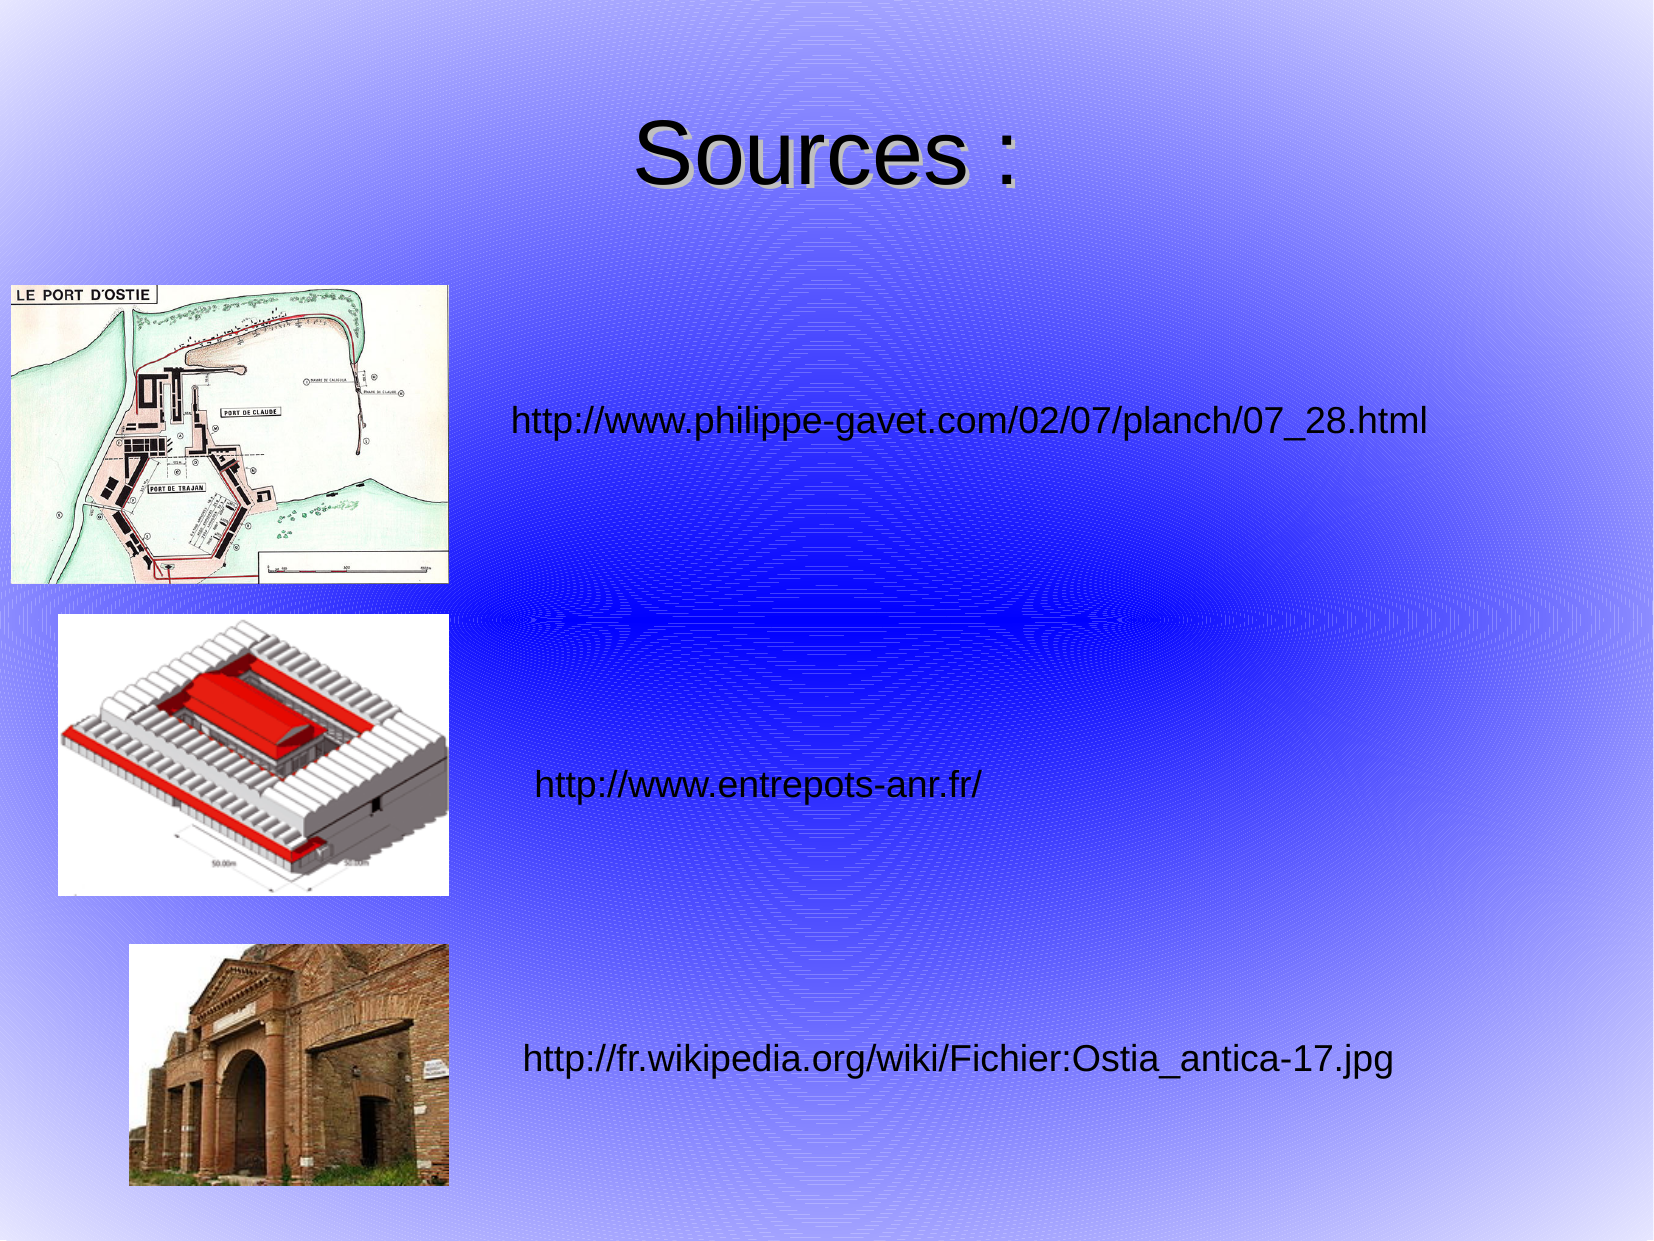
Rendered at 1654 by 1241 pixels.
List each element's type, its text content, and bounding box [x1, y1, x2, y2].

picture [11, 285, 449, 584]
picture [129, 944, 449, 1187]
text_box http://www.philippe-gavet.com/02/07/planch/07_28.html [496, 391, 1453, 449]
picture [58, 614, 449, 896]
text_box http://www.entrepots-anr.fr/ [519, 755, 1146, 813]
text_box http://fr.wikipedia.org/wiki/Fichier:Ostia_antica-17.jpg [507, 1029, 1453, 1087]
title Sources : [82, 49, 1571, 257]
